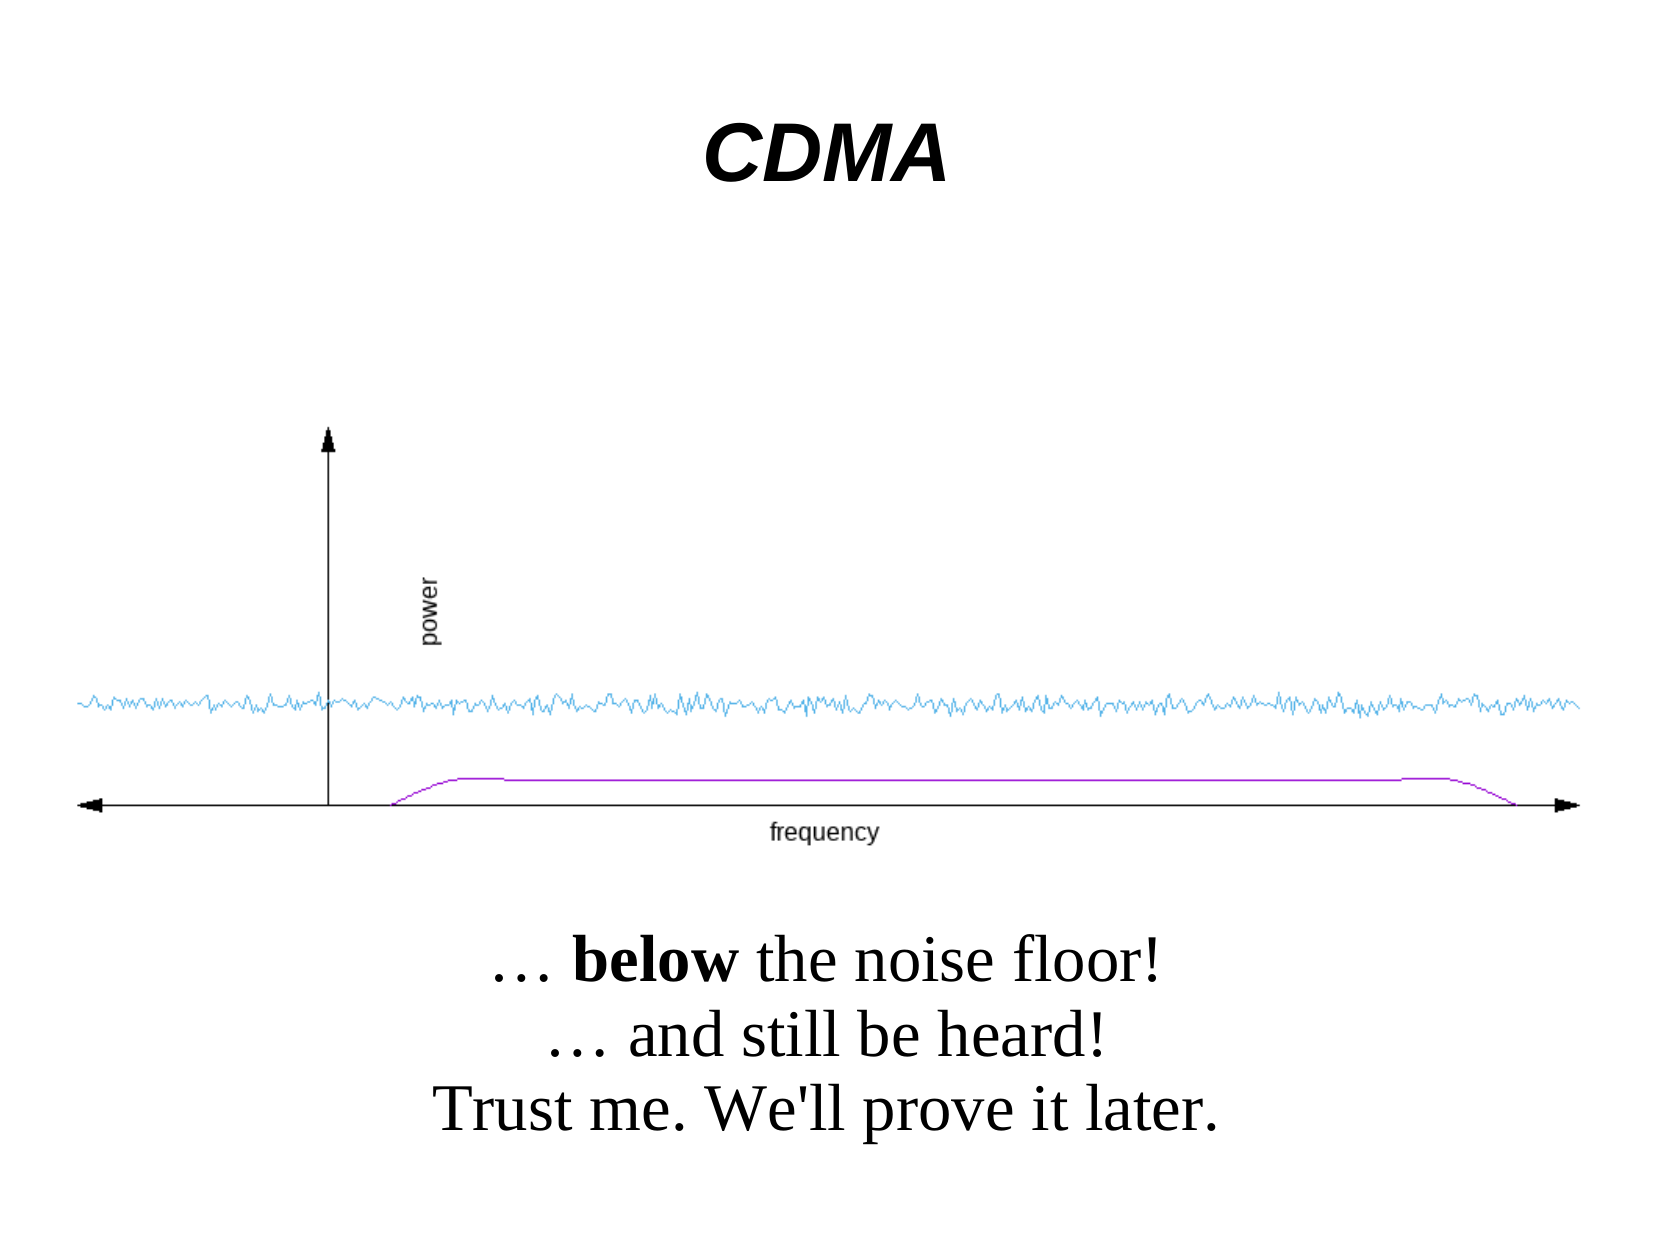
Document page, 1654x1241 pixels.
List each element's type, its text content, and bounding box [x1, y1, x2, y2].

title CDMA [82, 49, 1571, 257]
text_box … below the noise floor! … and still be heard! Trust me. We'll prove it later. [82, 915, 1572, 1152]
picture [26, 385, 1627, 855]
